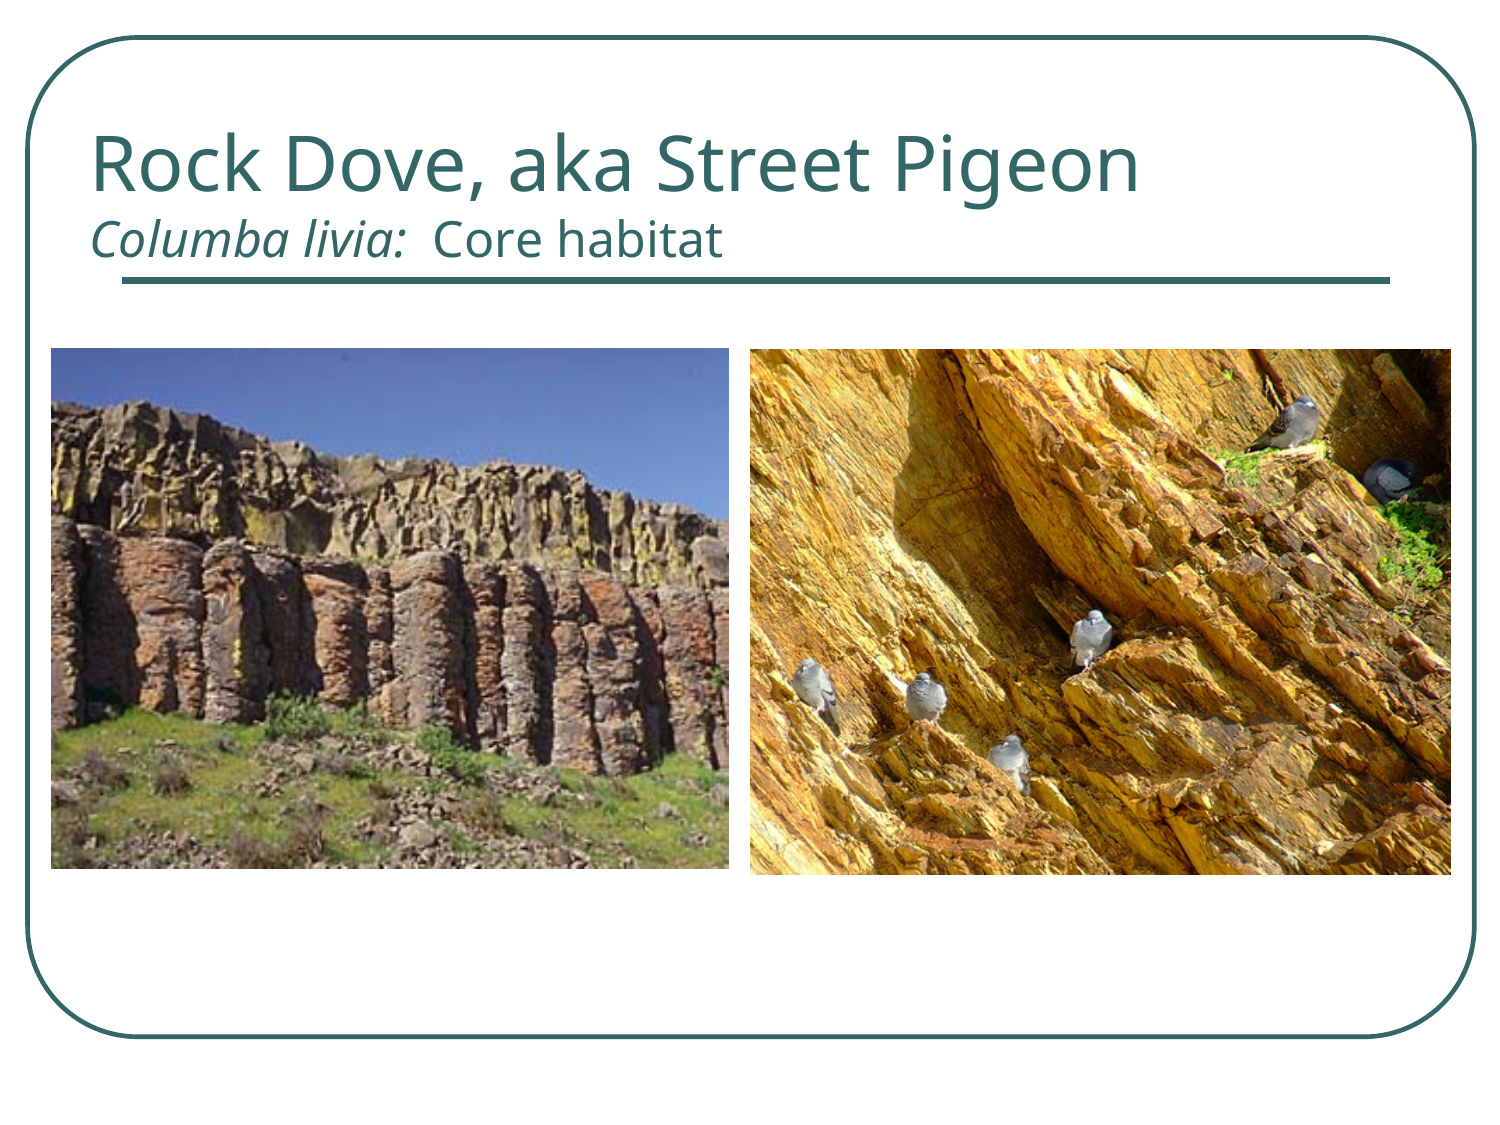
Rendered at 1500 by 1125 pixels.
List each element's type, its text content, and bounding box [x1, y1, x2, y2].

picture [750, 349, 1451, 875]
picture [51, 348, 729, 869]
title Rock Dove, aka Street Pigeon Columba livia: Core habitat [74, 87, 1388, 275]
